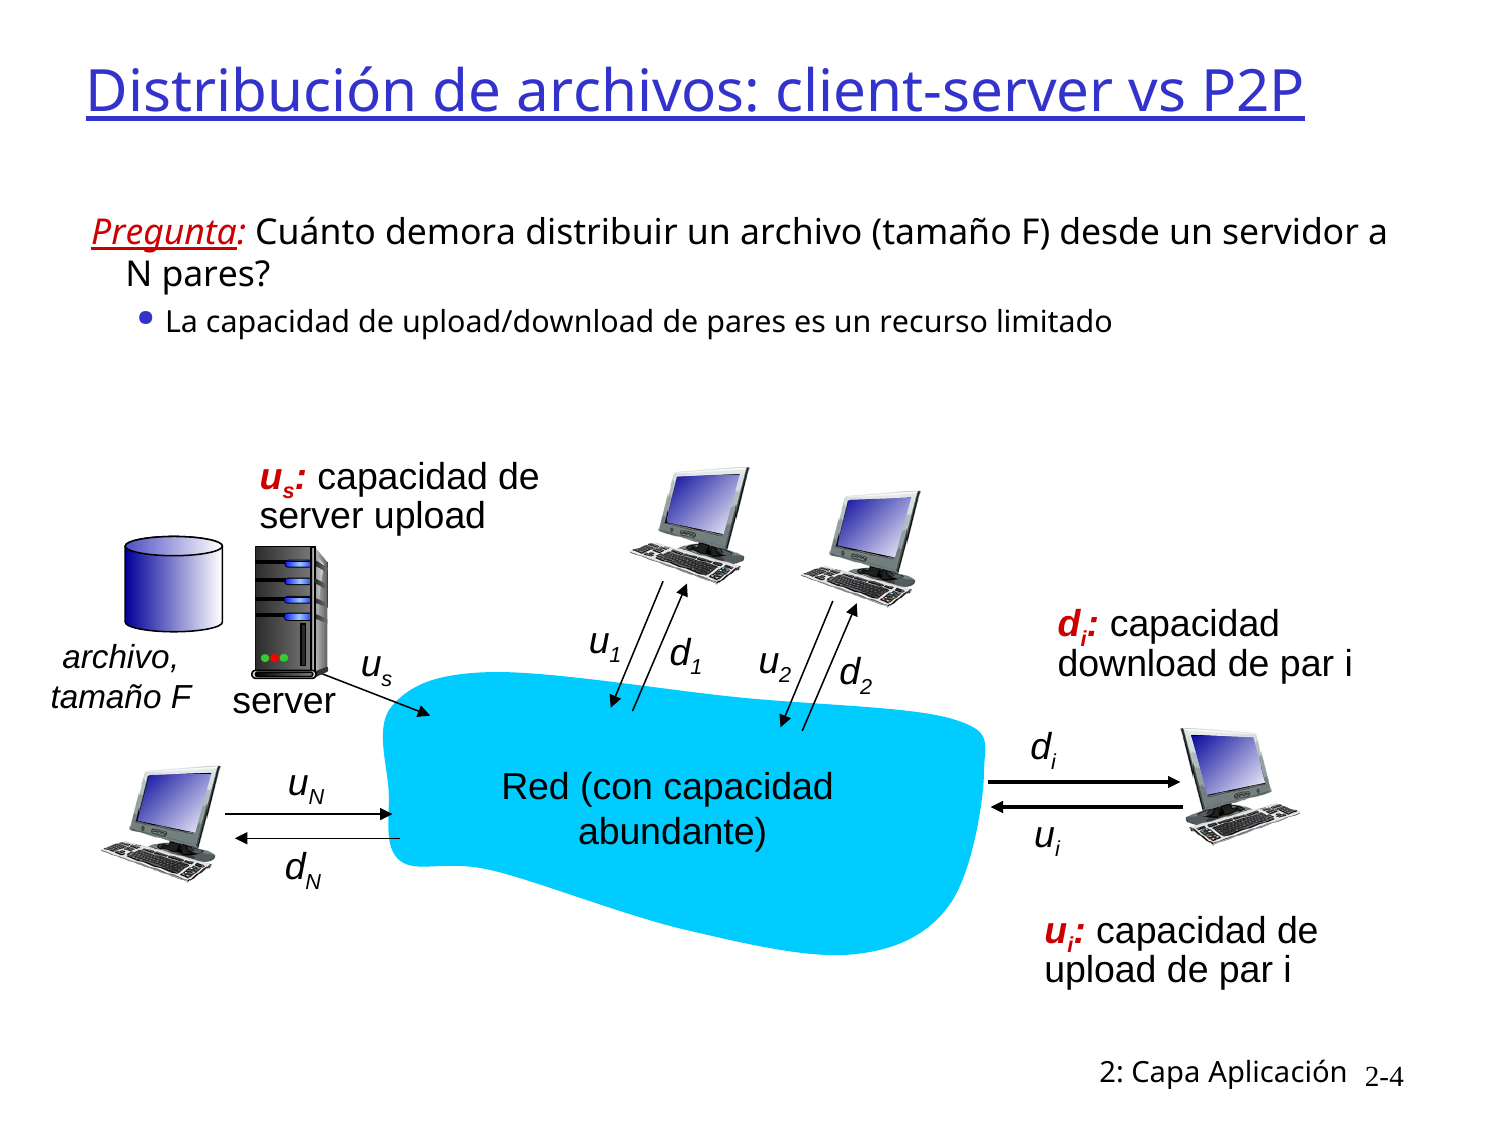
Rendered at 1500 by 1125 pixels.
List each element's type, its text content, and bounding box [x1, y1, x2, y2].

text_box d1 [654, 620, 756, 687]
text_box u1 [573, 608, 650, 675]
picture [772, 485, 925, 616]
text_box [251, 546, 329, 679]
title Distribución de archivos: client-server vs P2P [48, 25, 1447, 153]
picture [601, 461, 754, 593]
text_box [382, 672, 986, 956]
text_box uN [273, 750, 374, 817]
text_box u2 [796, 628, 844, 695]
text_box us [346, 631, 408, 699]
text_box ui [1019, 802, 1120, 869]
text_box u1 [650, 665, 654, 675]
text_box u2 [743, 628, 820, 695]
text_box server [187, 667, 381, 729]
text_box [665, 474, 740, 535]
text_box archivo, tamaño F [6, 627, 236, 723]
picture [72, 760, 225, 891]
text_box Red (con capacidad abundante) [486, 754, 860, 860]
text_box d2 [824, 639, 925, 707]
text_box [837, 497, 912, 558]
text_box u1 [626, 608, 674, 675]
text_box [1191, 735, 1266, 795]
text_box di: capacidad download de par i [1042, 594, 1392, 692]
text_box [125, 547, 223, 632]
text_box [137, 772, 212, 833]
text_box dN [270, 834, 371, 902]
text_box us: capacidad de server upload [244, 447, 576, 545]
text_box u2 [819, 685, 824, 695]
list Pregunta: Cuánto demora distribuir un archivo (tamaño F) desde un servidor a N pares? La capacidad de upload/download de pares es un recurso limitado [76, 201, 1431, 347]
text_box di [1015, 714, 1116, 782]
text_box ui: capacidad de upload de par i [1029, 900, 1455, 998]
picture [1177, 722, 1330, 854]
